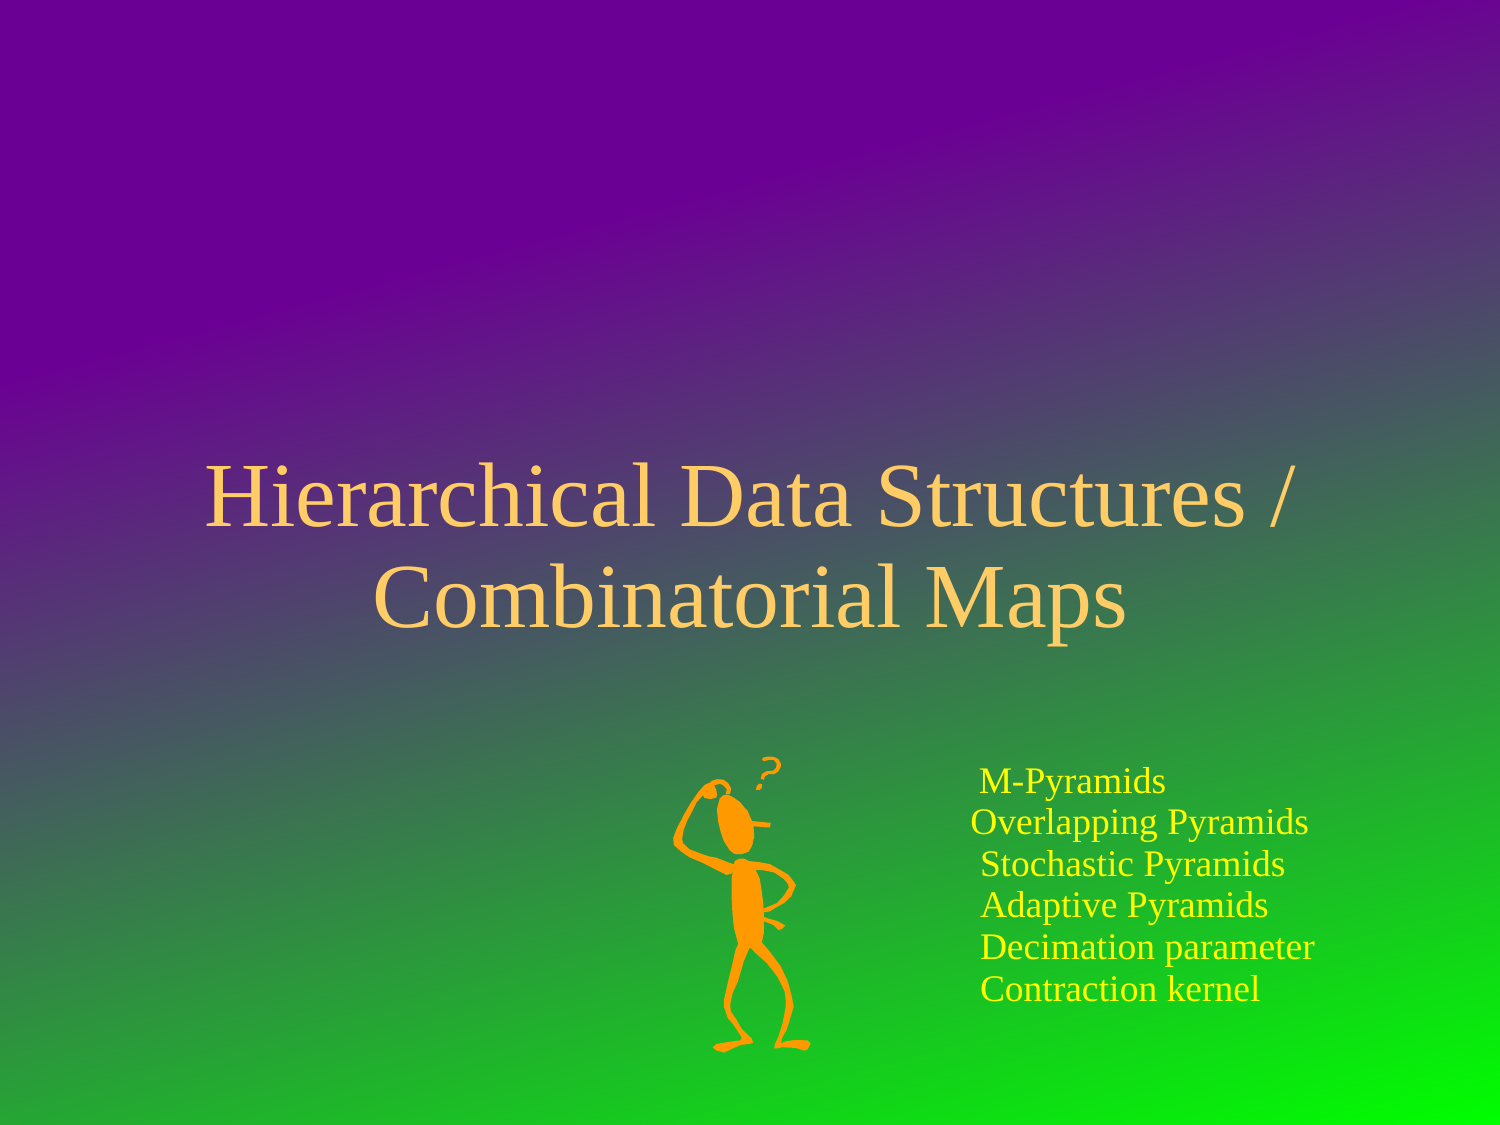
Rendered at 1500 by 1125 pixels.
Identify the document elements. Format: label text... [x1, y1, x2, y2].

title Hierarchical Data Structures / Combinatorial Maps [39, 428, 1463, 664]
picture [672, 756, 811, 1053]
text_box M-Pyramids Overlapping Pyramids Stochastic Pyramids Adaptive Pyramids Decimation parameter Contraction kernel [955, 752, 1331, 1017]
